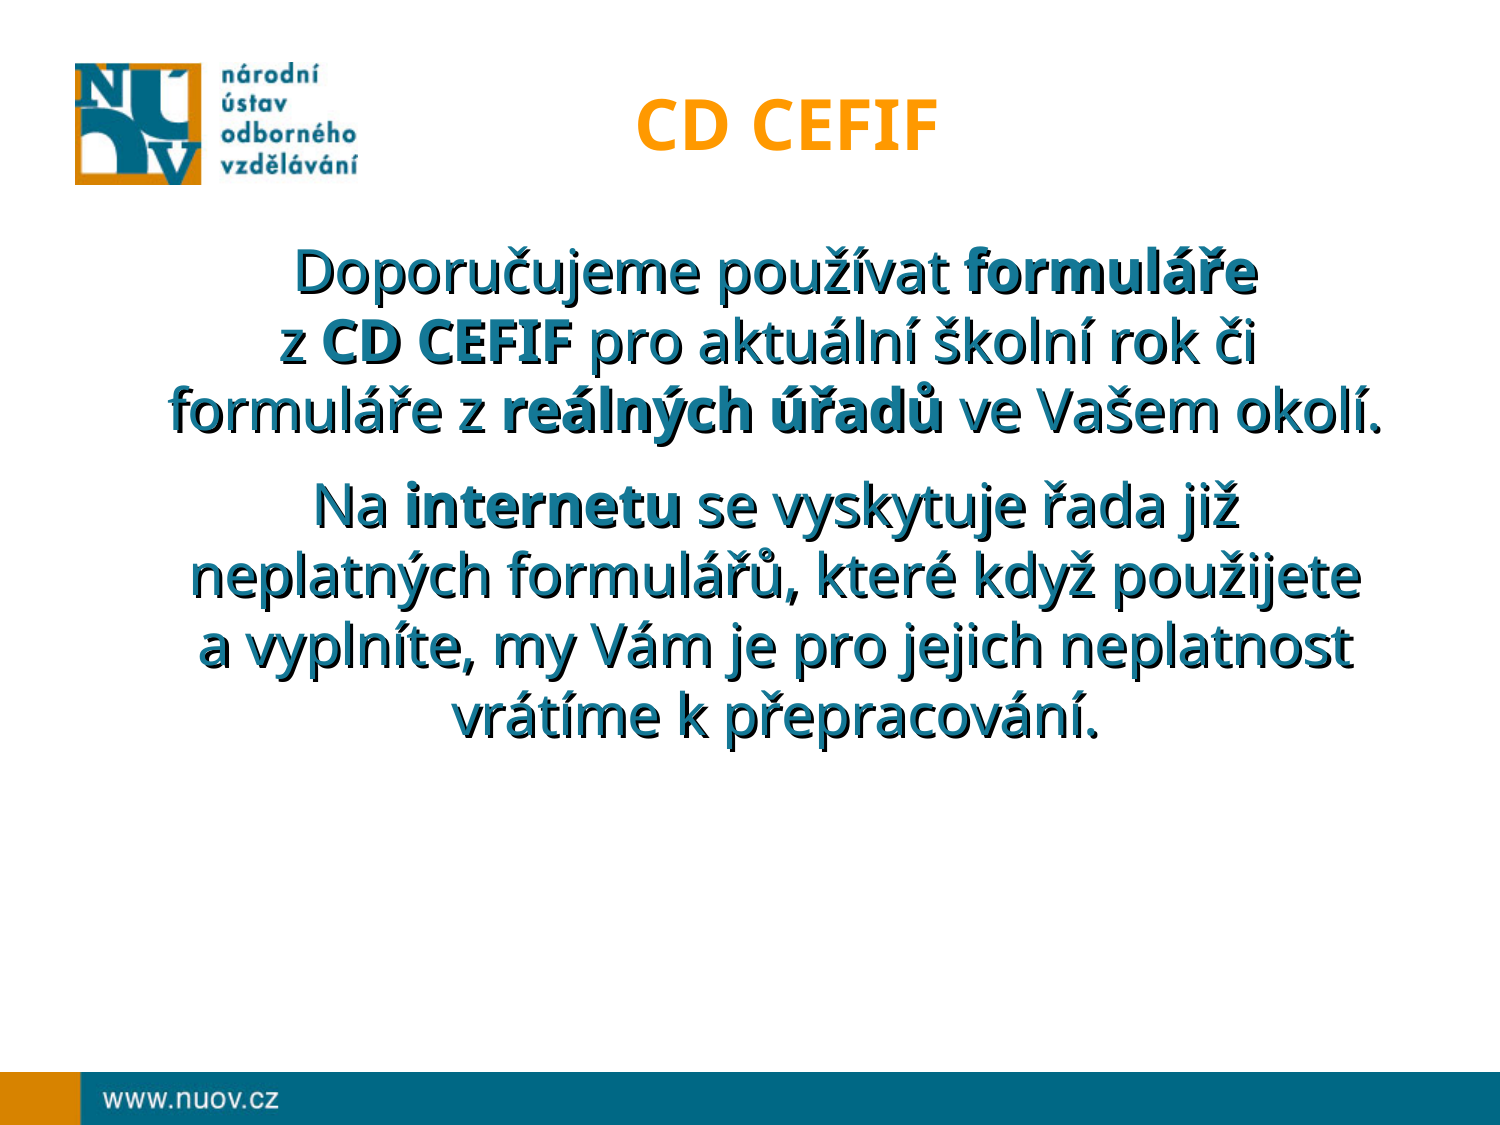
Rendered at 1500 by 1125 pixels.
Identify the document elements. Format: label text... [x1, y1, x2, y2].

title CD CEFIF [374, 24, 1475, 201]
text_box [75, 62, 358, 185]
text_box Doporučujeme používat formuláře z CD CEFIF pro aktuální školní rok či formuláře z reálných úřadů ve Vašem okolí. Na internetu se vyskytuje řada již neplatných formulářů, které když použijete a vyplníte, my Vám je pro jejich neplatnost vrátíme k přepracování. [149, 224, 1400, 756]
text_box [0, 1072, 1500, 1125]
